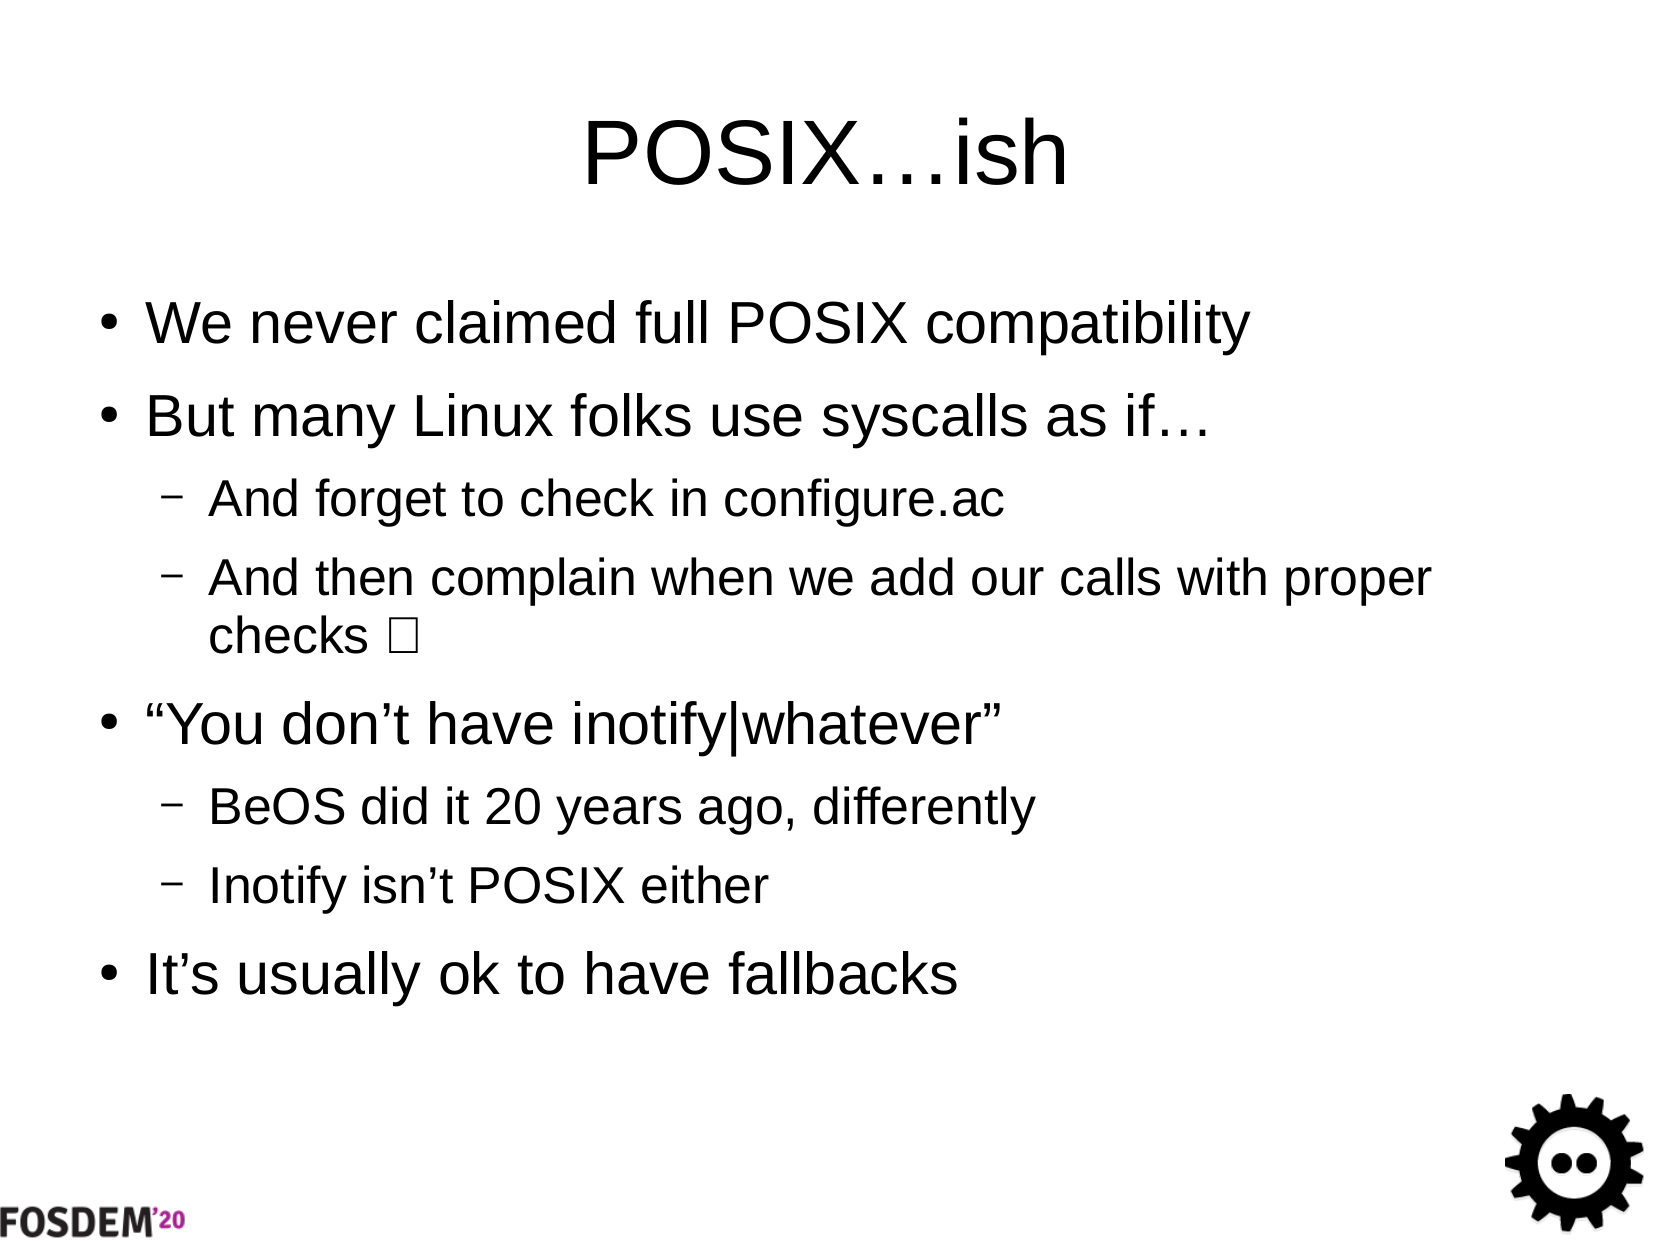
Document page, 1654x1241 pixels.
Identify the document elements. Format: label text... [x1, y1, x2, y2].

list We never claimed full POSIX compatibility But many Linux folks use syscalls as if… And forget to check in configure.ac And then complain when we add our calls with proper checks 🤪 “You don’t have inotify|whatever” BeOS did it 20 years ago, differently Inotify isn’t POSIX either It’s usually ok to have fallbacks [82, 290, 1571, 1010]
title POSIX…ish [82, 49, 1571, 257]
picture [1505, 1094, 1648, 1235]
picture [0, 1202, 188, 1241]
